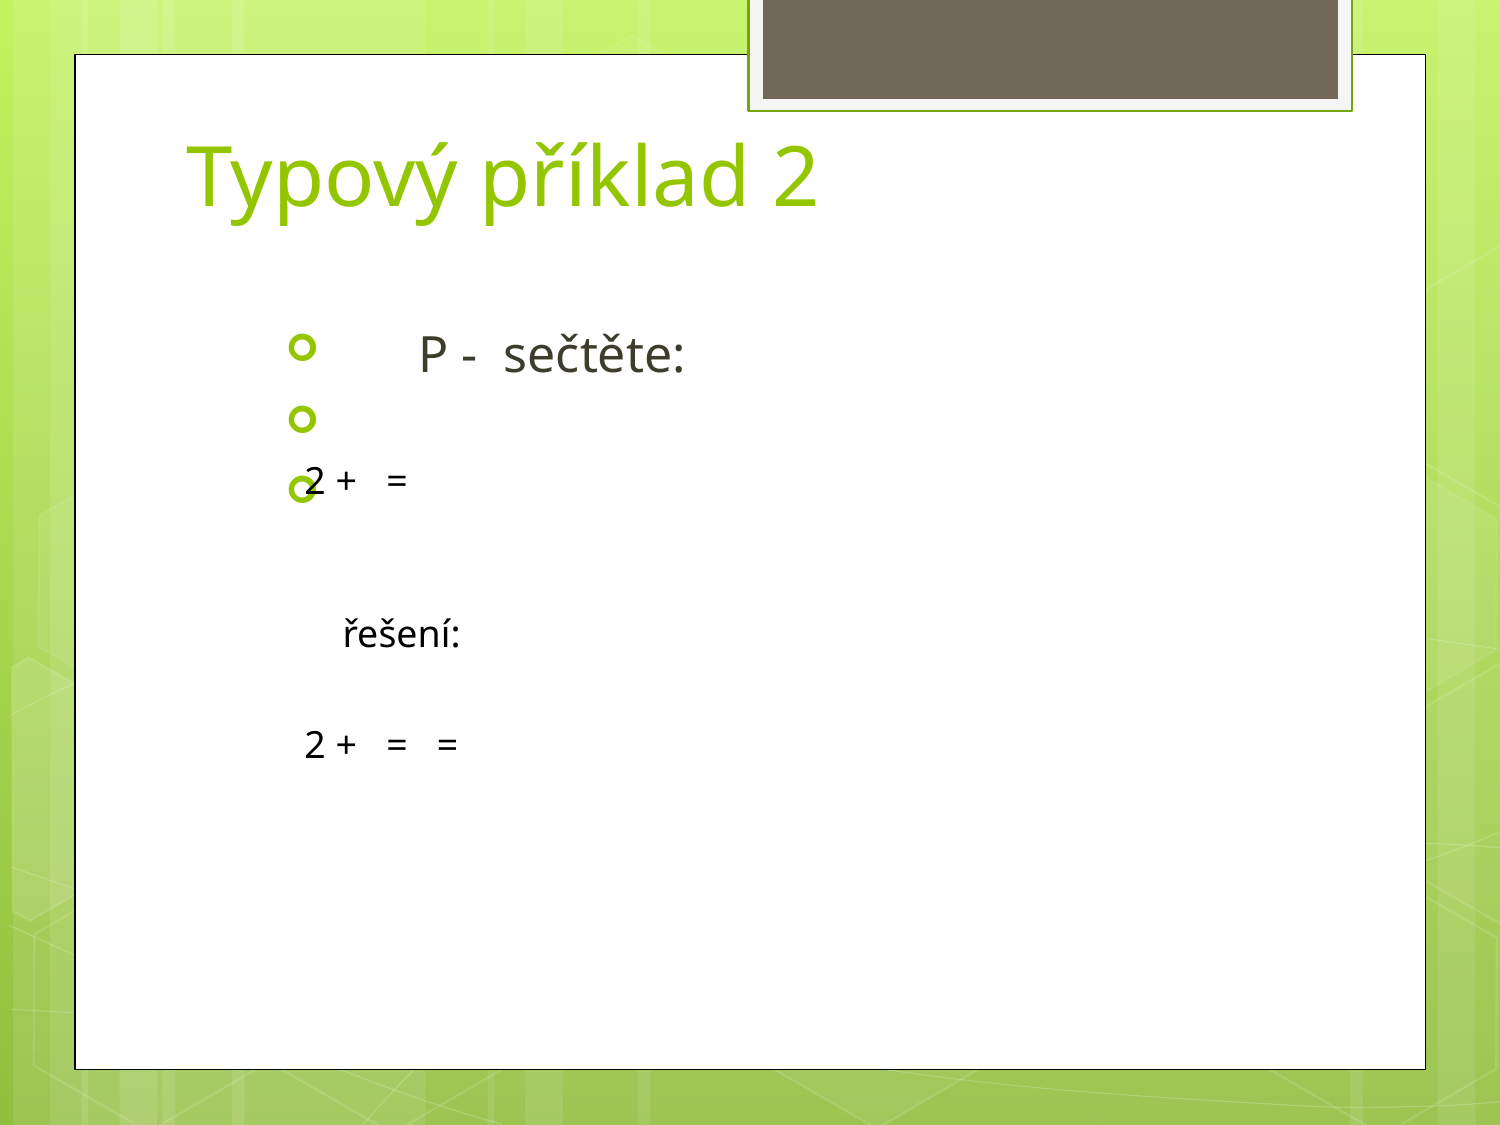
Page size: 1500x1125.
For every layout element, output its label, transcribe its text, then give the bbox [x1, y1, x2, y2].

text_box řešení: [327, 602, 990, 714]
title Typový příklad 2 [171, 42, 1415, 231]
list P - sečtěte: [64, 314, 1415, 433]
text_box 2 + = = [289, 714, 1247, 794]
text_box 2 + = [289, 449, 725, 529]
